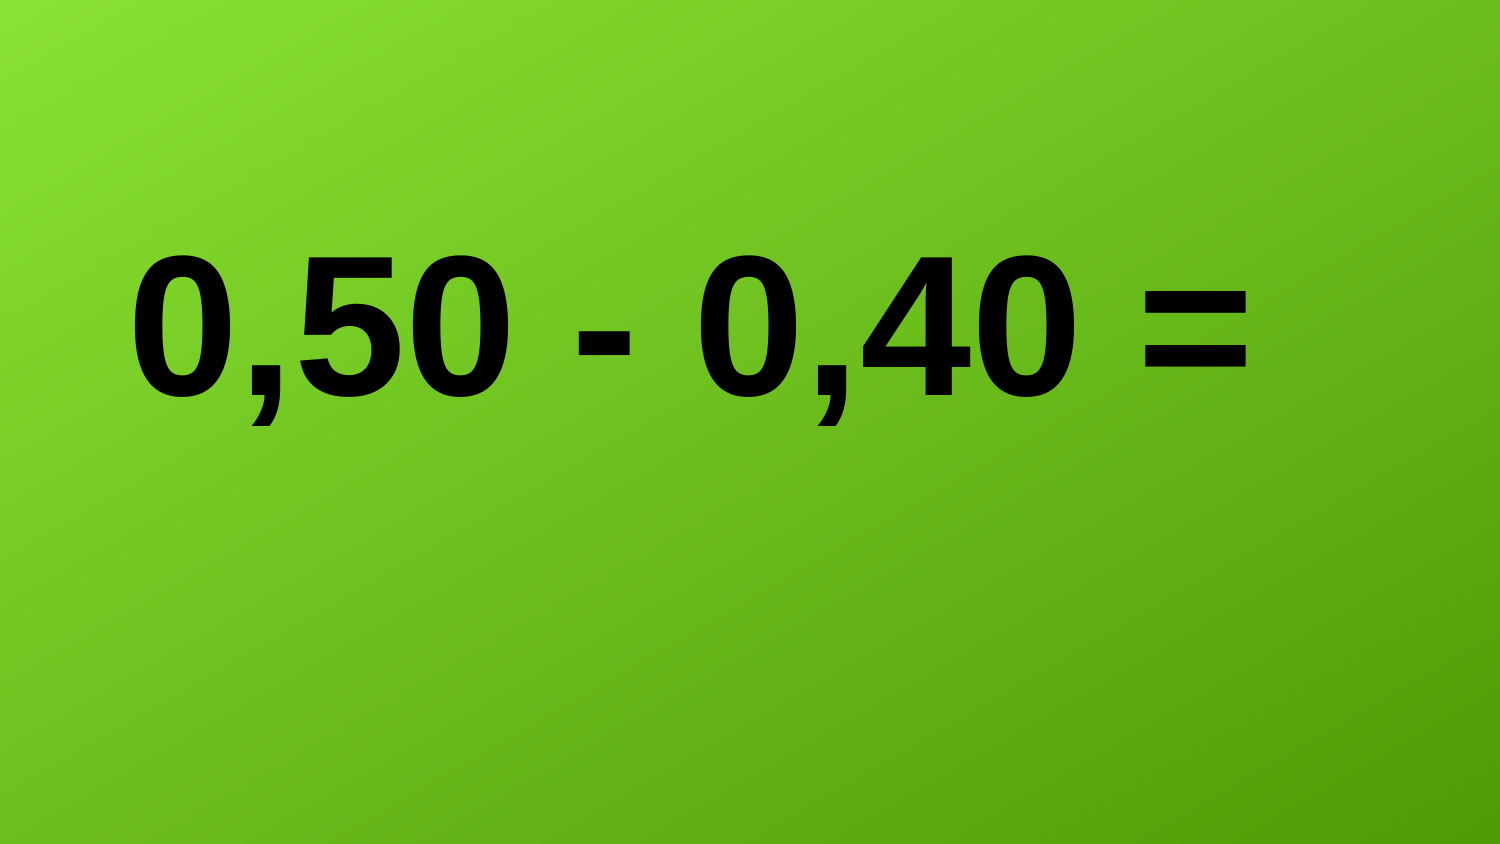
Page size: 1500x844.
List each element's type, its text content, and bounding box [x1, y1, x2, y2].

title 0,50 - 0,40 = [112, 259, 1388, 450]
